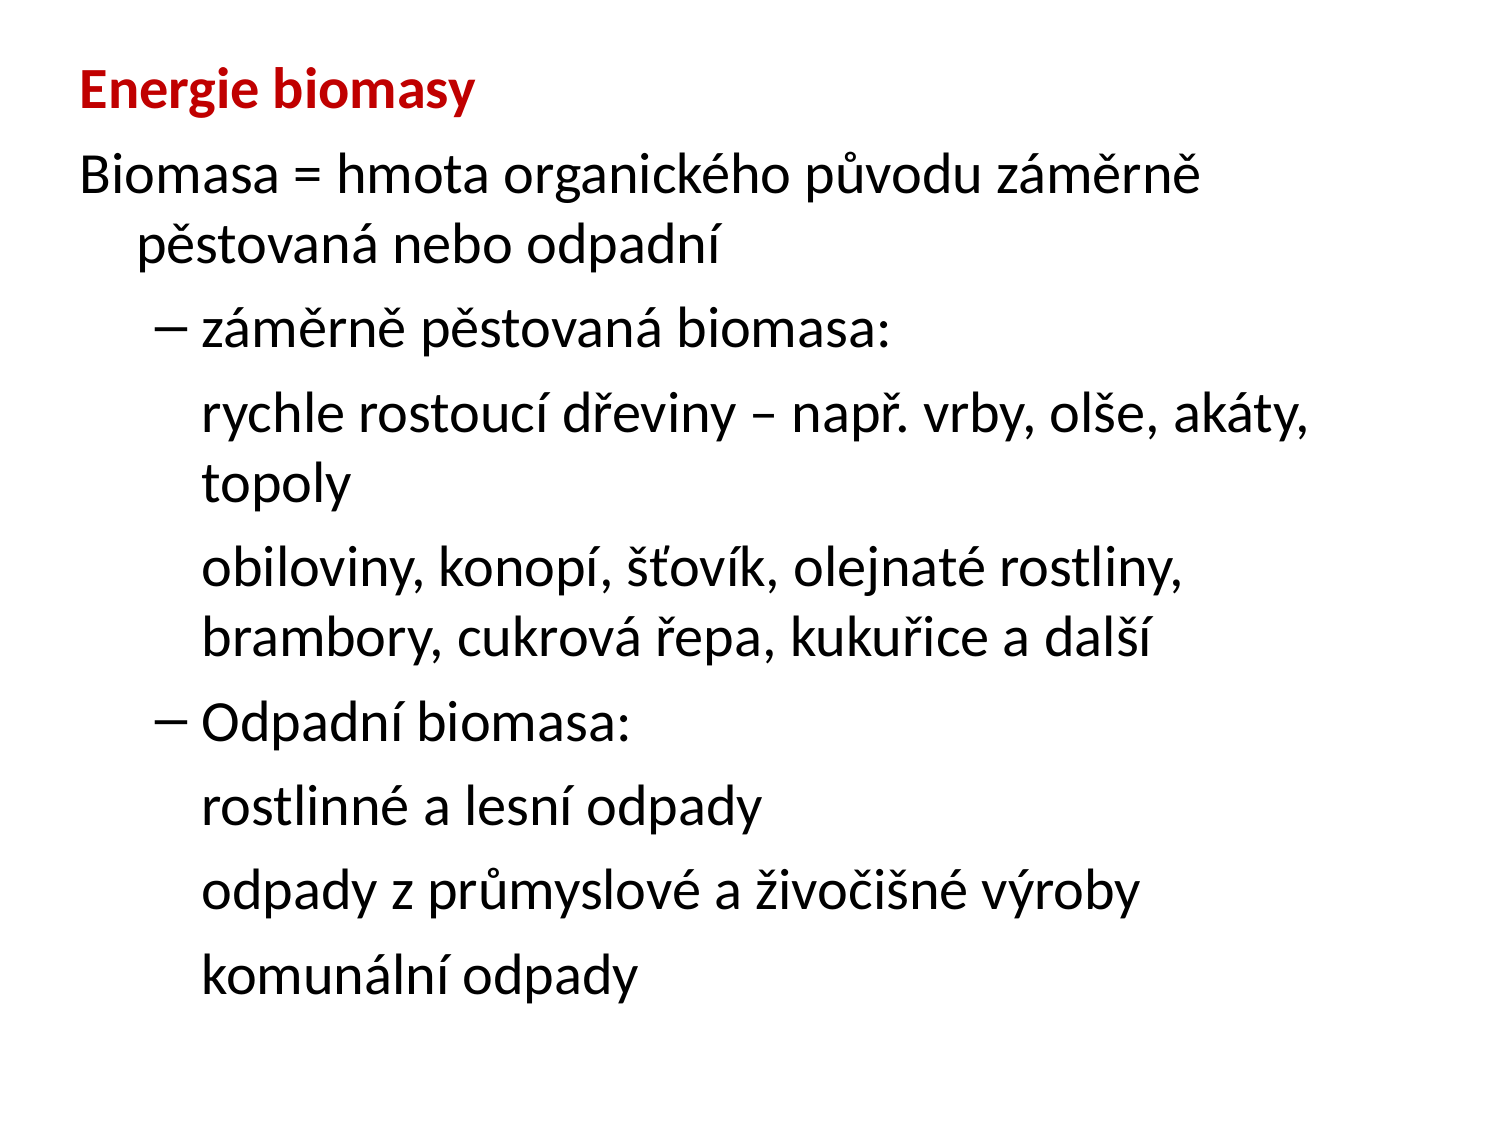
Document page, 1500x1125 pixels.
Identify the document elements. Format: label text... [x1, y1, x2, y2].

list Energie biomasy Biomasa = hmota organického původu záměrně pěstovaná nebo odpadní záměrně pěstovaná biomasa: rychle rostoucí dřeviny – např. vrby, olše, akáty, topoly obiloviny, konopí, šťovík, olejnaté rostliny, brambory, cukrová řepa, kukuřice a další Odpadní biomasa: rostlinné a lesní odpady odpady z průmyslové a živočišné výroby komunální odpady [64, 42, 1436, 1095]
